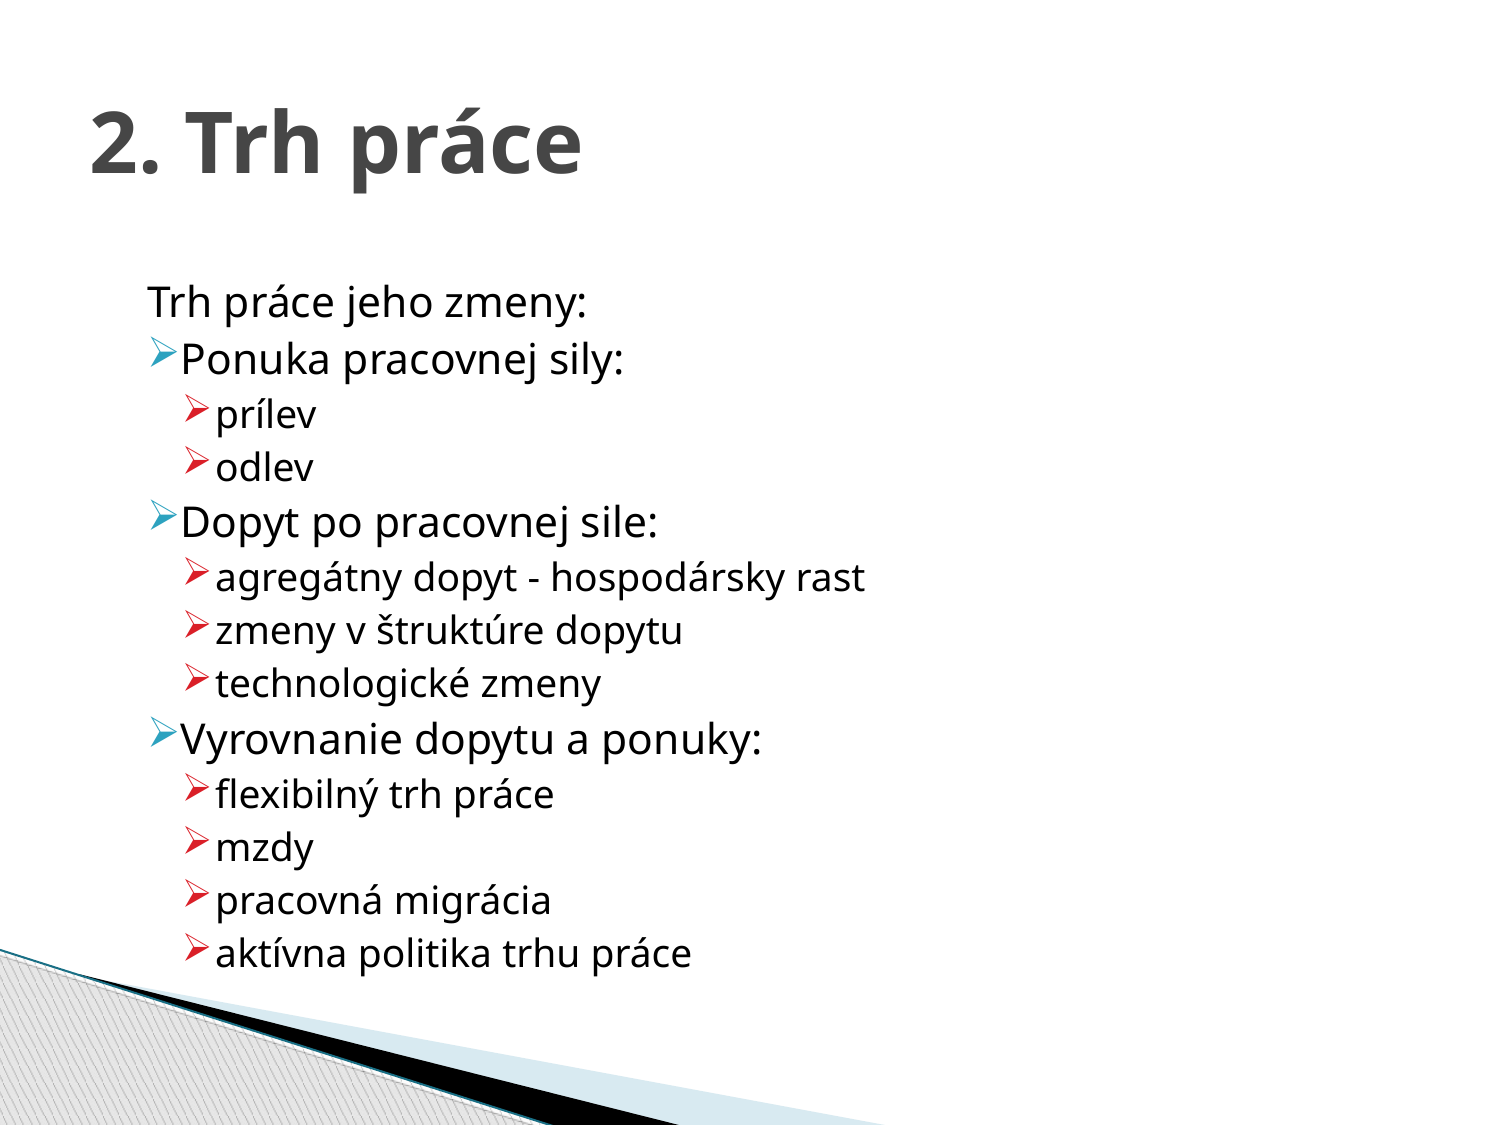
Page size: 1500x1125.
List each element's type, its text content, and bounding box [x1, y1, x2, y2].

title 2. Trh práce [75, 45, 1425, 233]
list Trh práce jeho zmeny: Ponuka pracovnej sily: prílev odlev Dopyt po pracovnej sile: agregátny dopyt - hospodársky rast zmeny v štruktúre dopytu technologické zmeny Vyrovnanie dopytu a ponuky: flexibilný trh práce mzdy pracovná migrácia aktívna politika trhu práce [75, 267, 1425, 986]
